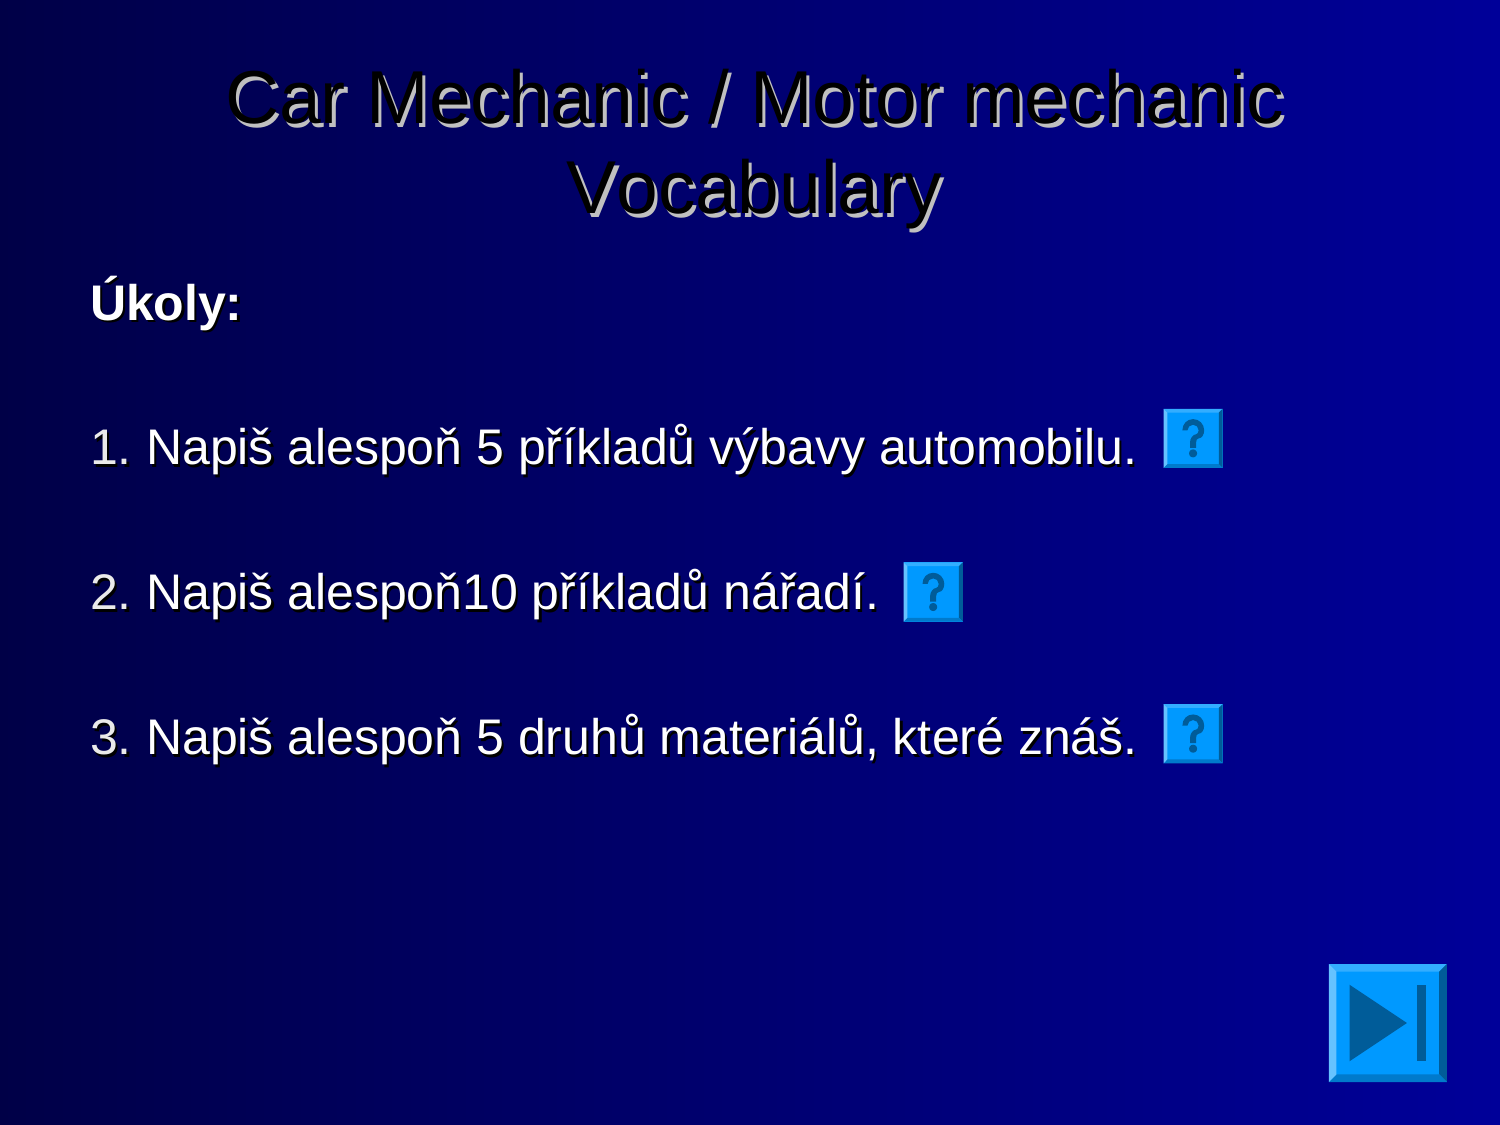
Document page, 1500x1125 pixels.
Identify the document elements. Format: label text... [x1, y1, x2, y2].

text_box [1164, 704, 1223, 764]
title Car Mechanic / Motor mechanic Vocabulary [75, 41, 1426, 237]
list Úkoly: Napiš alespoň 5 příkladů výbavy automobilu. Napiš alespoň10 příkladů nářadí. Napiš alespoň 5 druhů materiálů, které znáš. [75, 262, 1426, 1007]
text_box [1329, 964, 1447, 1083]
text_box [1165, 408, 1223, 468]
text_box [905, 562, 963, 622]
